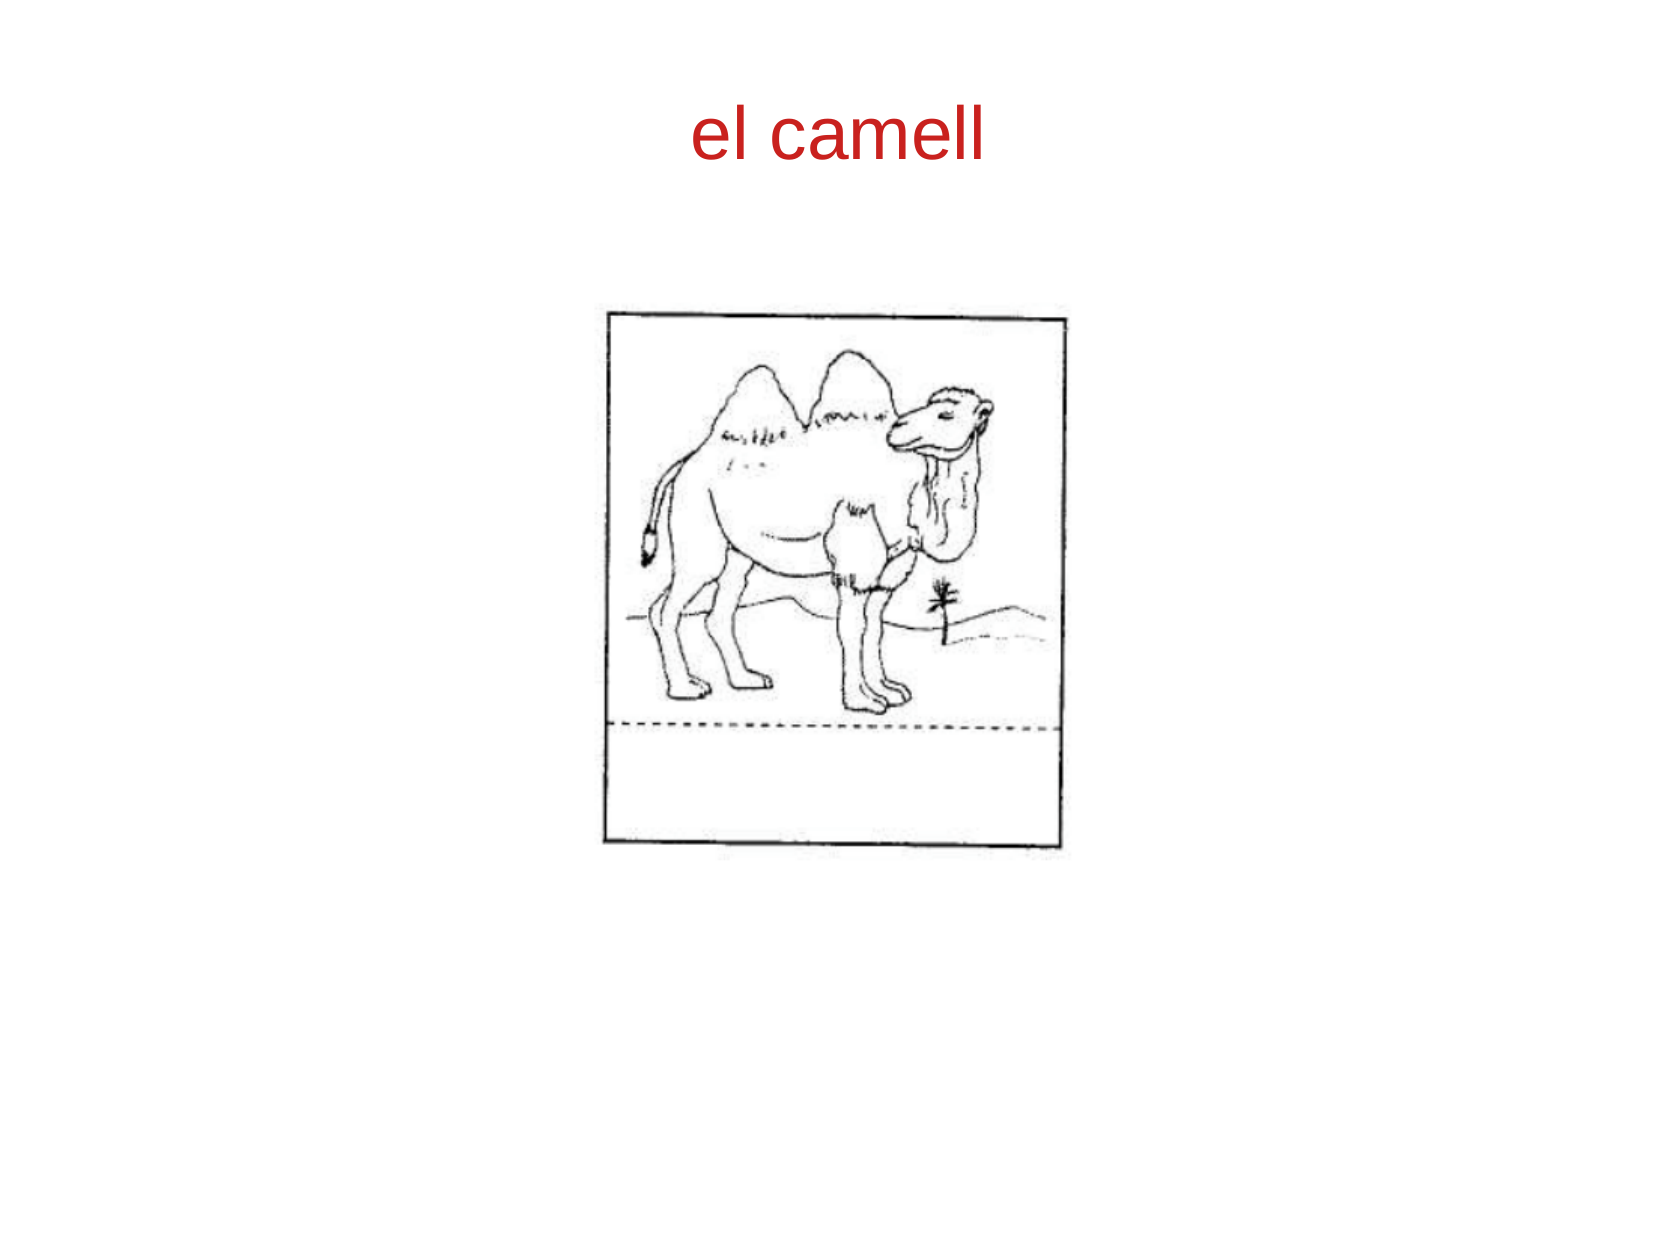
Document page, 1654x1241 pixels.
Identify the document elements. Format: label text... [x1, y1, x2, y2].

picture [581, 291, 1094, 873]
text_box el camell [389, 58, 1288, 201]
